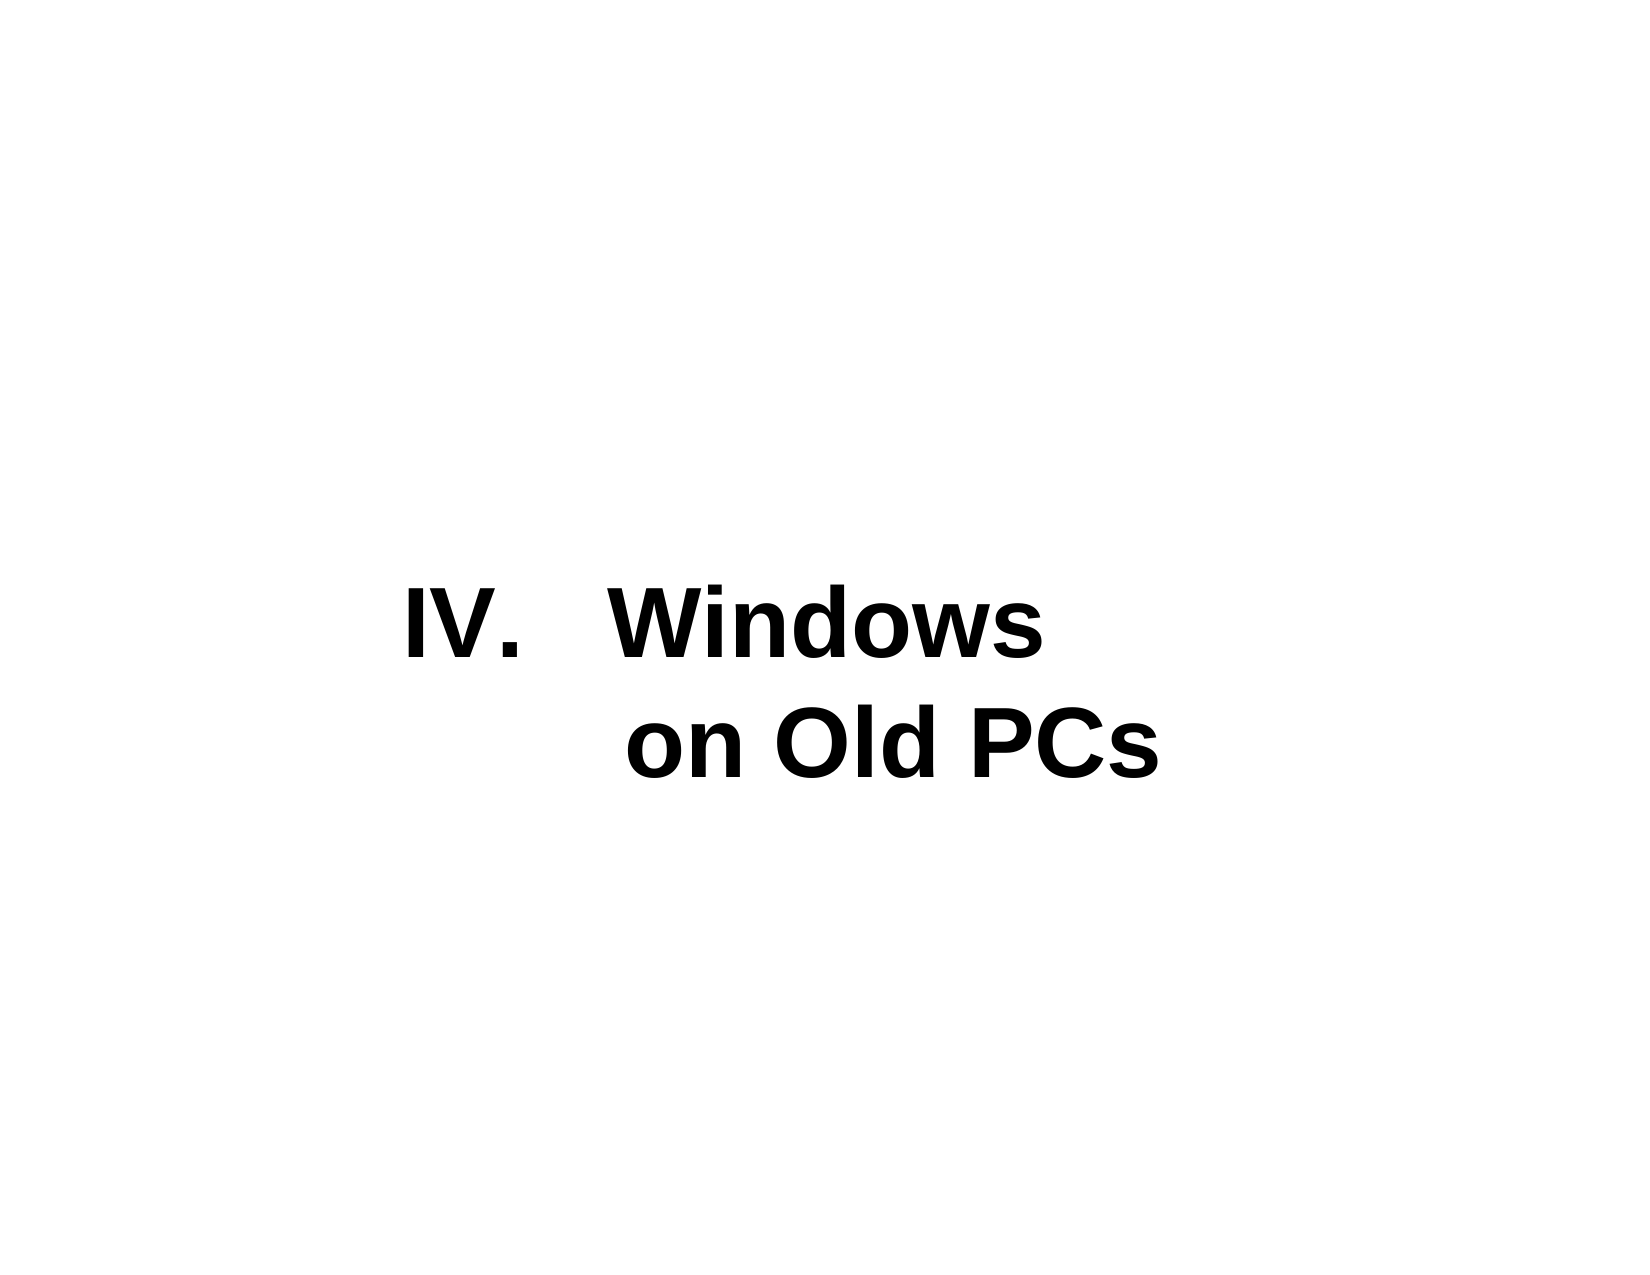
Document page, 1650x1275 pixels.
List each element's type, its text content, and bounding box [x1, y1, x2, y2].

text_box IV. Windows on Old PCs [387, 549, 1178, 806]
